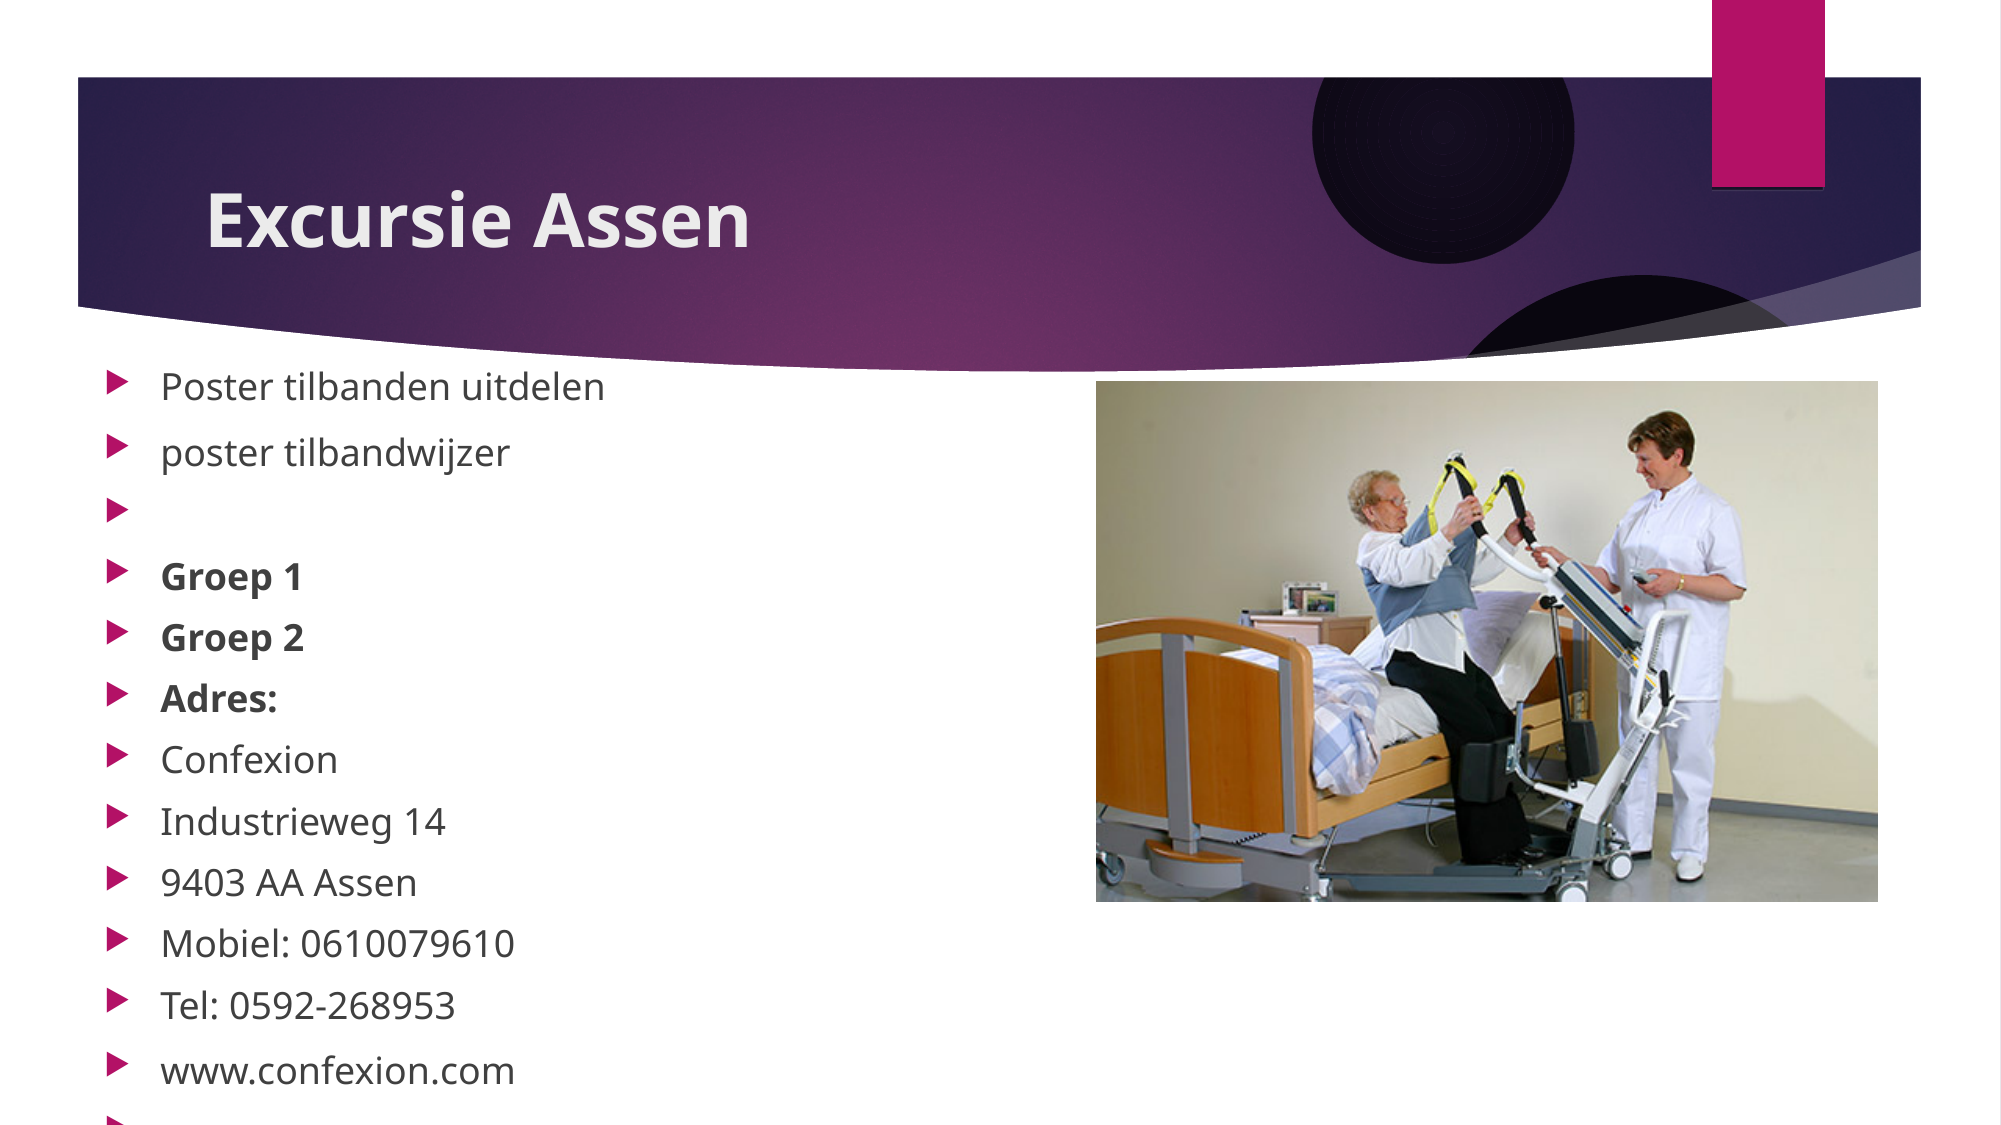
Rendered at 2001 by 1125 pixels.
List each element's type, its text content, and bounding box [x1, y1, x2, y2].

list Poster tilbanden uitdelen poster tilbandwijzer Groep 1 Groep 2 Adres: Confexion Industrieweg 14 9403 AA Assen Mobiel: 0610079610 Tel: 0592-268953 www.confexion.com [89, 360, 1909, 1103]
title Excursie Assen [189, 159, 1627, 276]
picture [1096, 381, 1878, 902]
